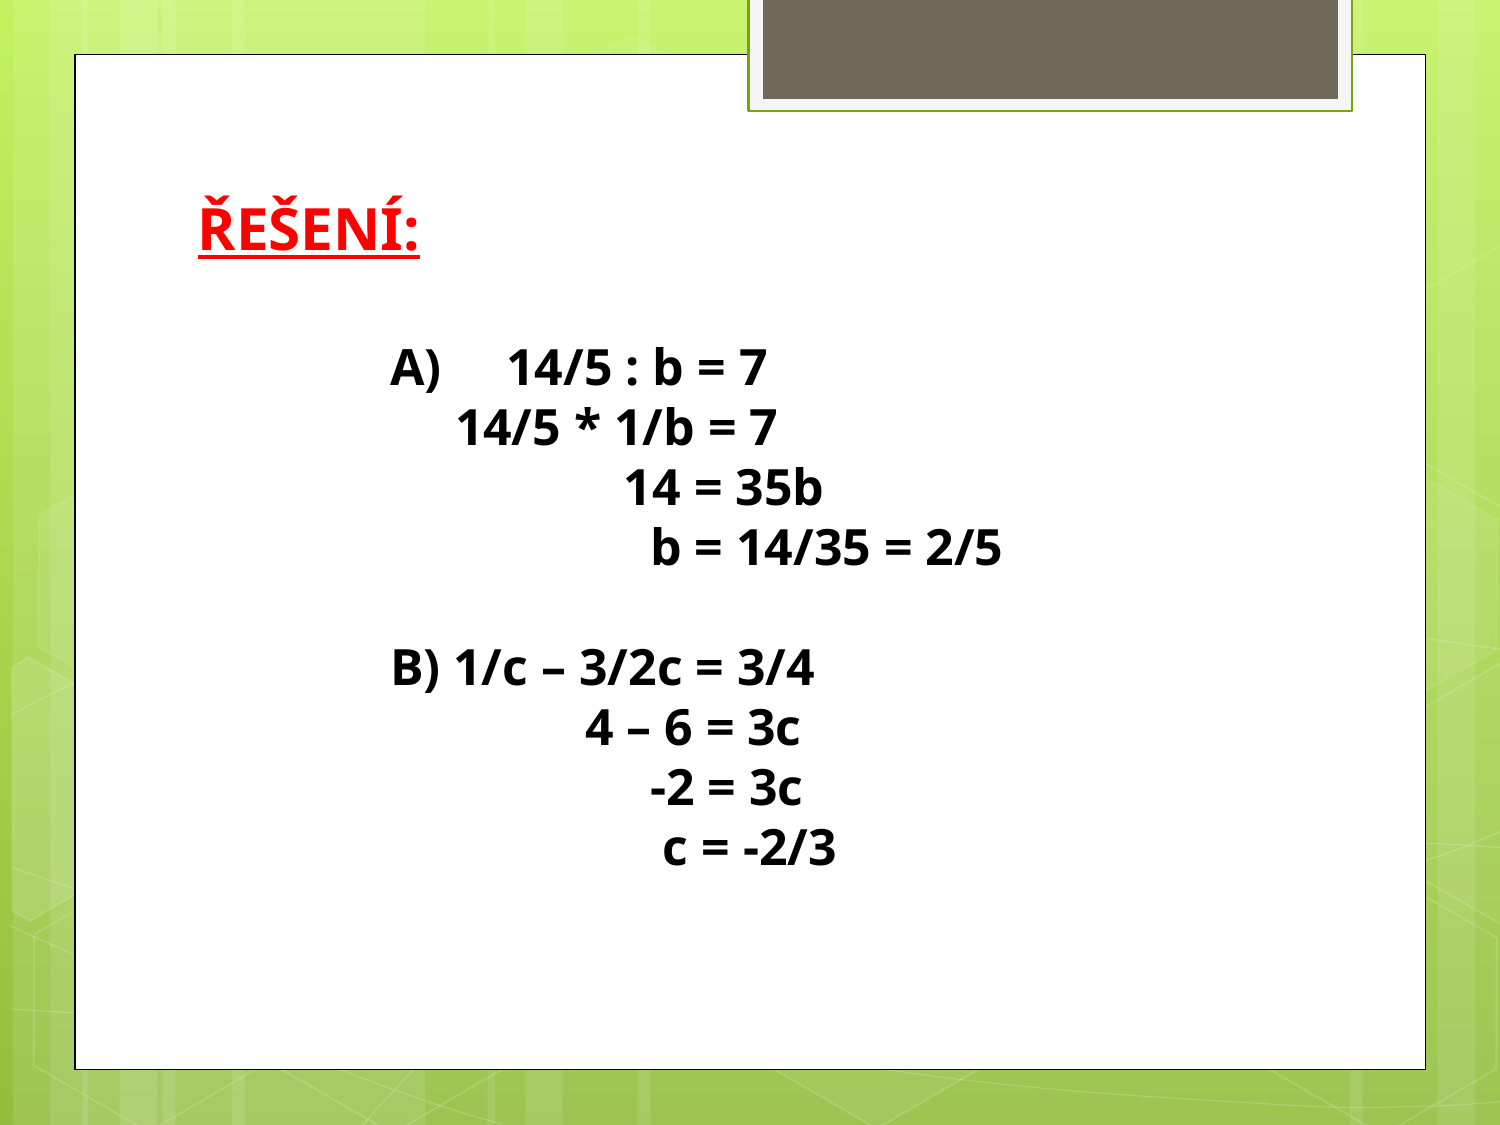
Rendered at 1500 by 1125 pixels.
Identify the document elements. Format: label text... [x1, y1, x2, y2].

text_box ŘEŠENÍ: [183, 184, 435, 270]
text_box A) 14/5 : b = 7 14/5 * 1/b = 7 14 = 35b b = 14/35 = 2/5 B) 1/c – 3/2c = 3/4 4 – 6 = 3c -2 = 3c c = -2/3 [375, 328, 1125, 1003]
